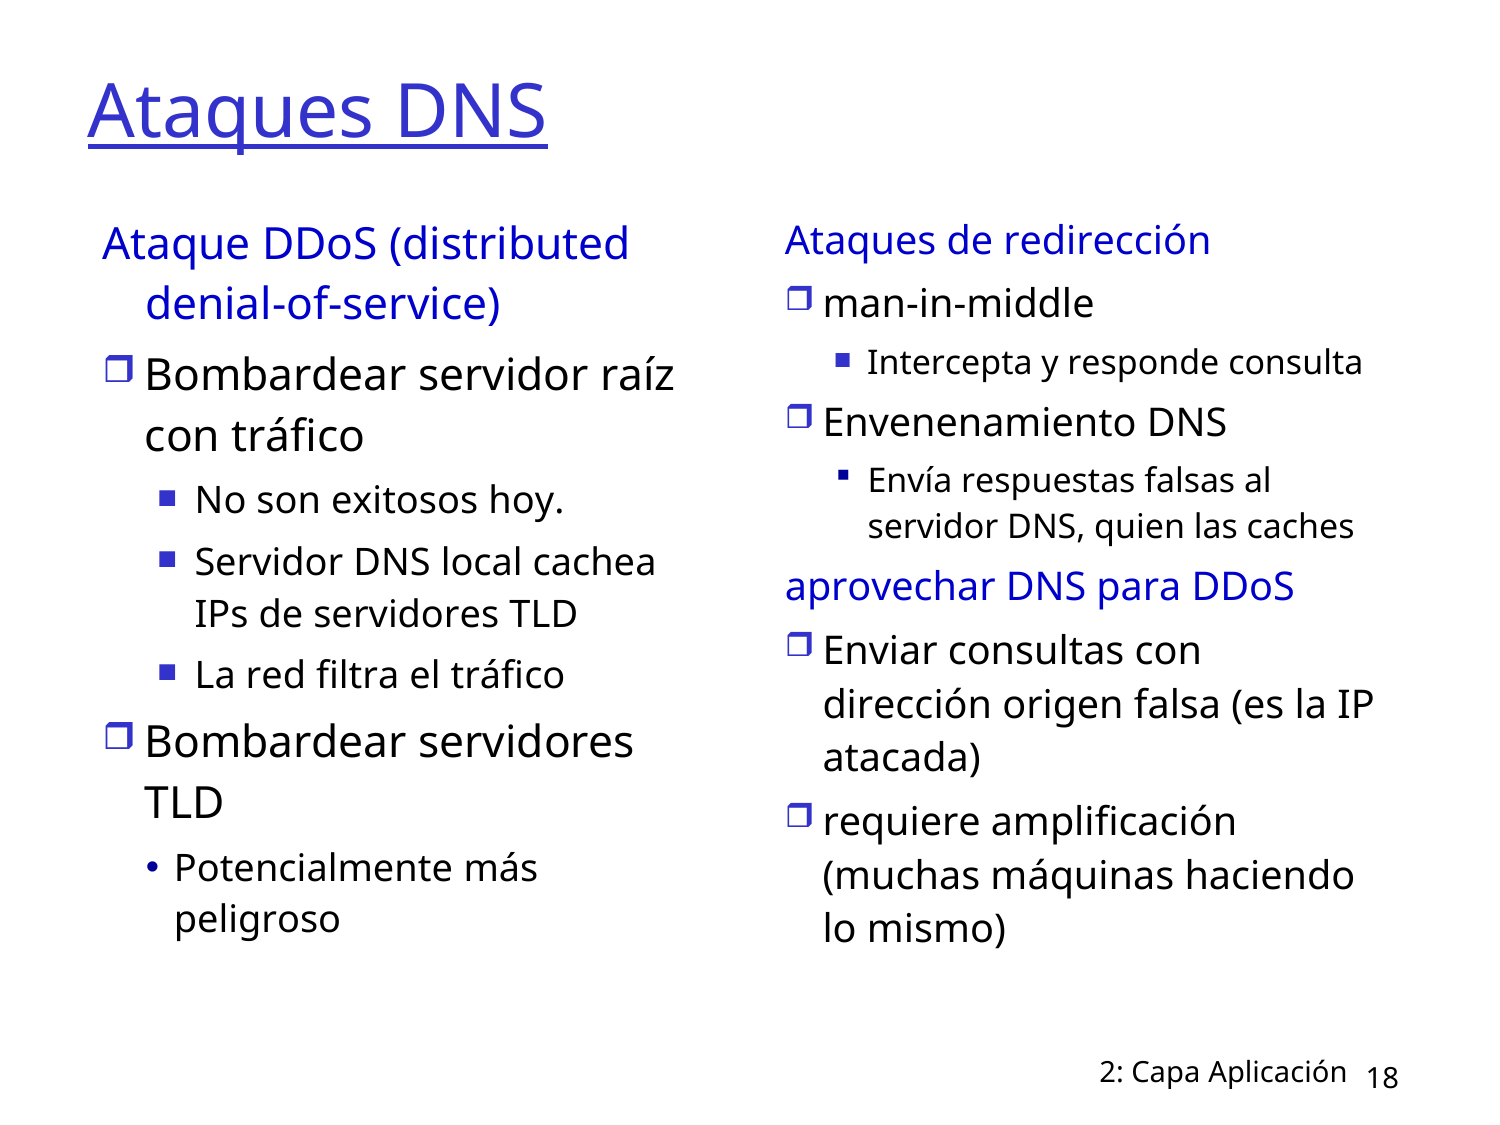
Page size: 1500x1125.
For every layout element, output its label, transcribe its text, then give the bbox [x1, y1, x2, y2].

title Ataques DNS [87, 22, 1363, 196]
list Ataque DDoS (distributed denial-of-service) Bombardear servidor raíz con tráfico No son exitosos hoy. Servidor DNS local cachea IPs de servidores TLD La red filtra el tráfico Bombardear servidores TLD Potencialmente más peligroso [87, 204, 713, 968]
list Ataques de redirección man-in-middle Intercepta y responde consulta Envenenamiento DNS Envía respuestas falsas al servidor DNS, quien las caches aprovechar DNS para DDoS Enviar consultas con dirección origen falsa (es la IP atacada) requiere amplificación (muchas máquinas haciendo lo mismo) [769, 204, 1395, 968]
